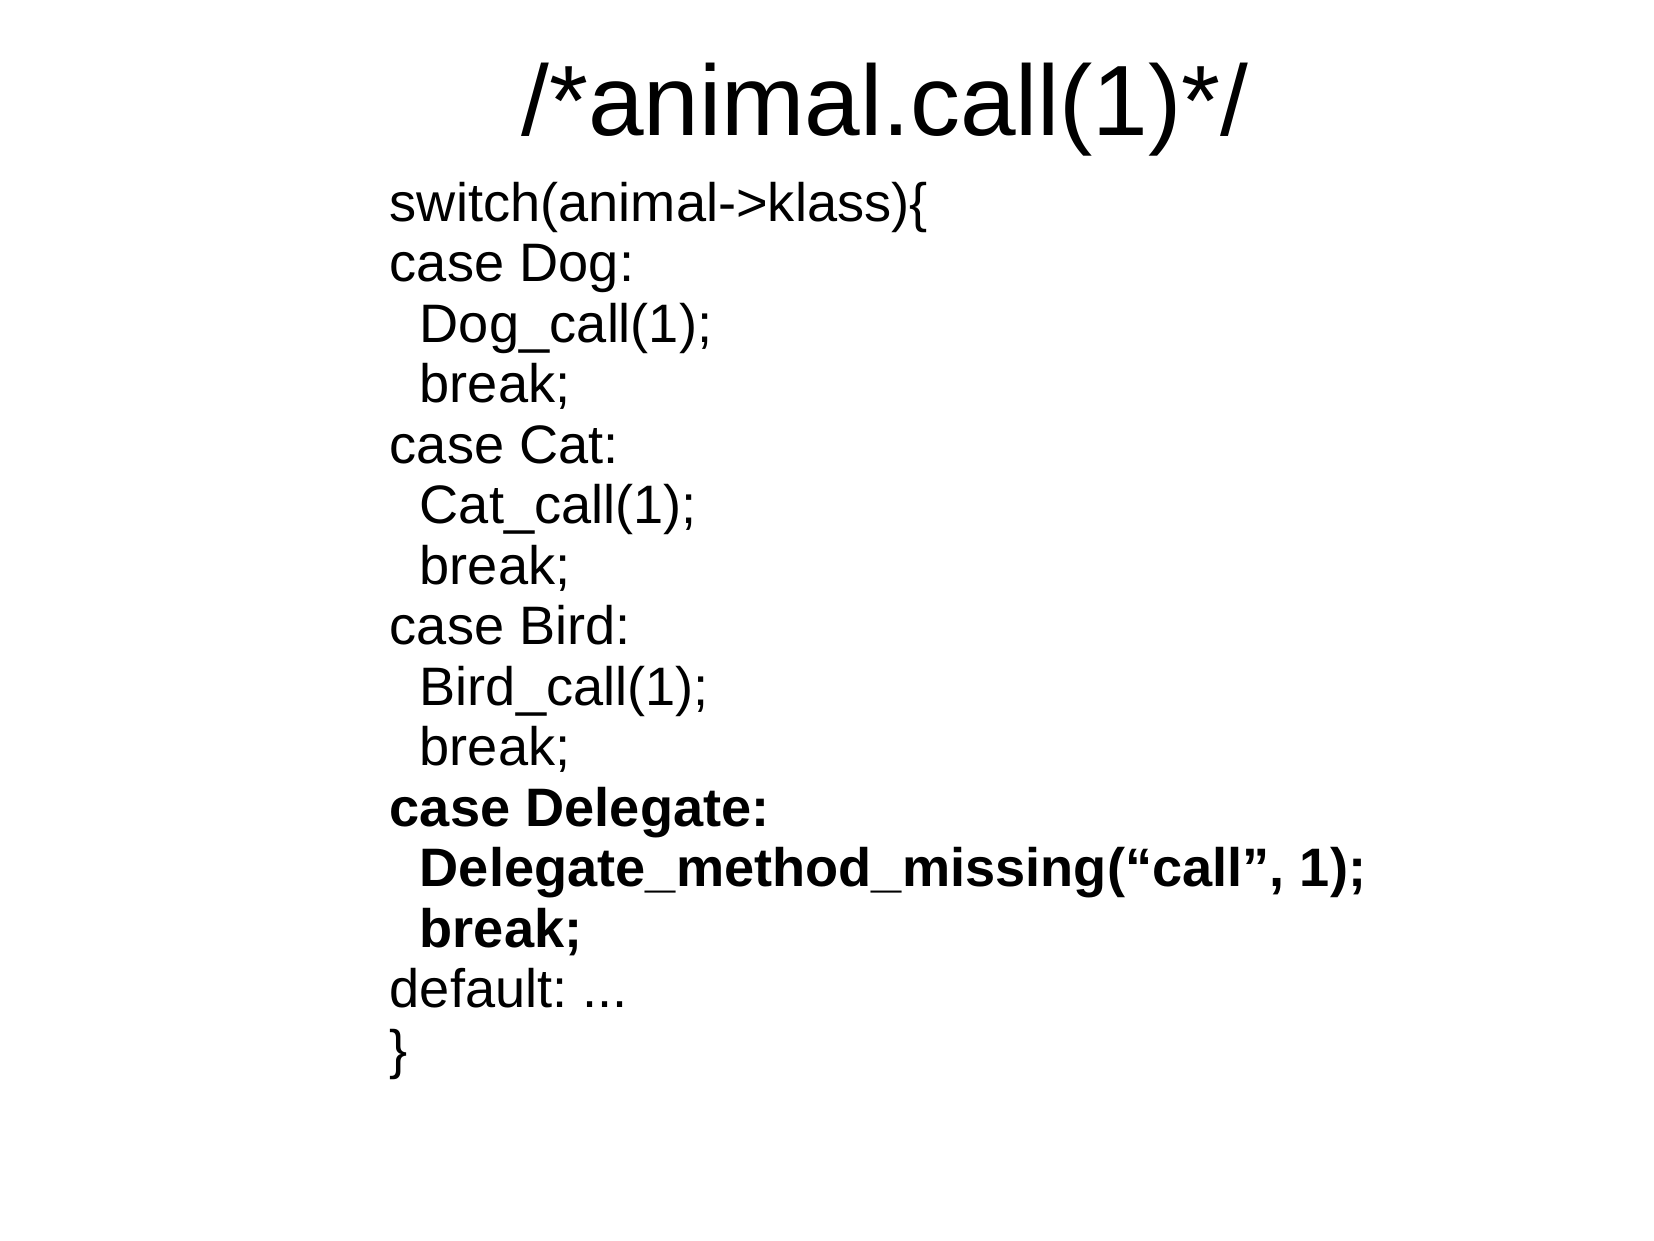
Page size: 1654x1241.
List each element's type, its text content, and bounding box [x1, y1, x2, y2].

text_box /*animal.call(1)*/ [506, 37, 1265, 164]
text_box switch(animal->klass){ case Dog: Dog_call(1); break; case Cat: Cat_call(1); break; case Bird: Bird_call(1); break; case Delegate: Delegate_method_missing(“call”, 1); break; default: ... } [375, 164, 1383, 1088]
